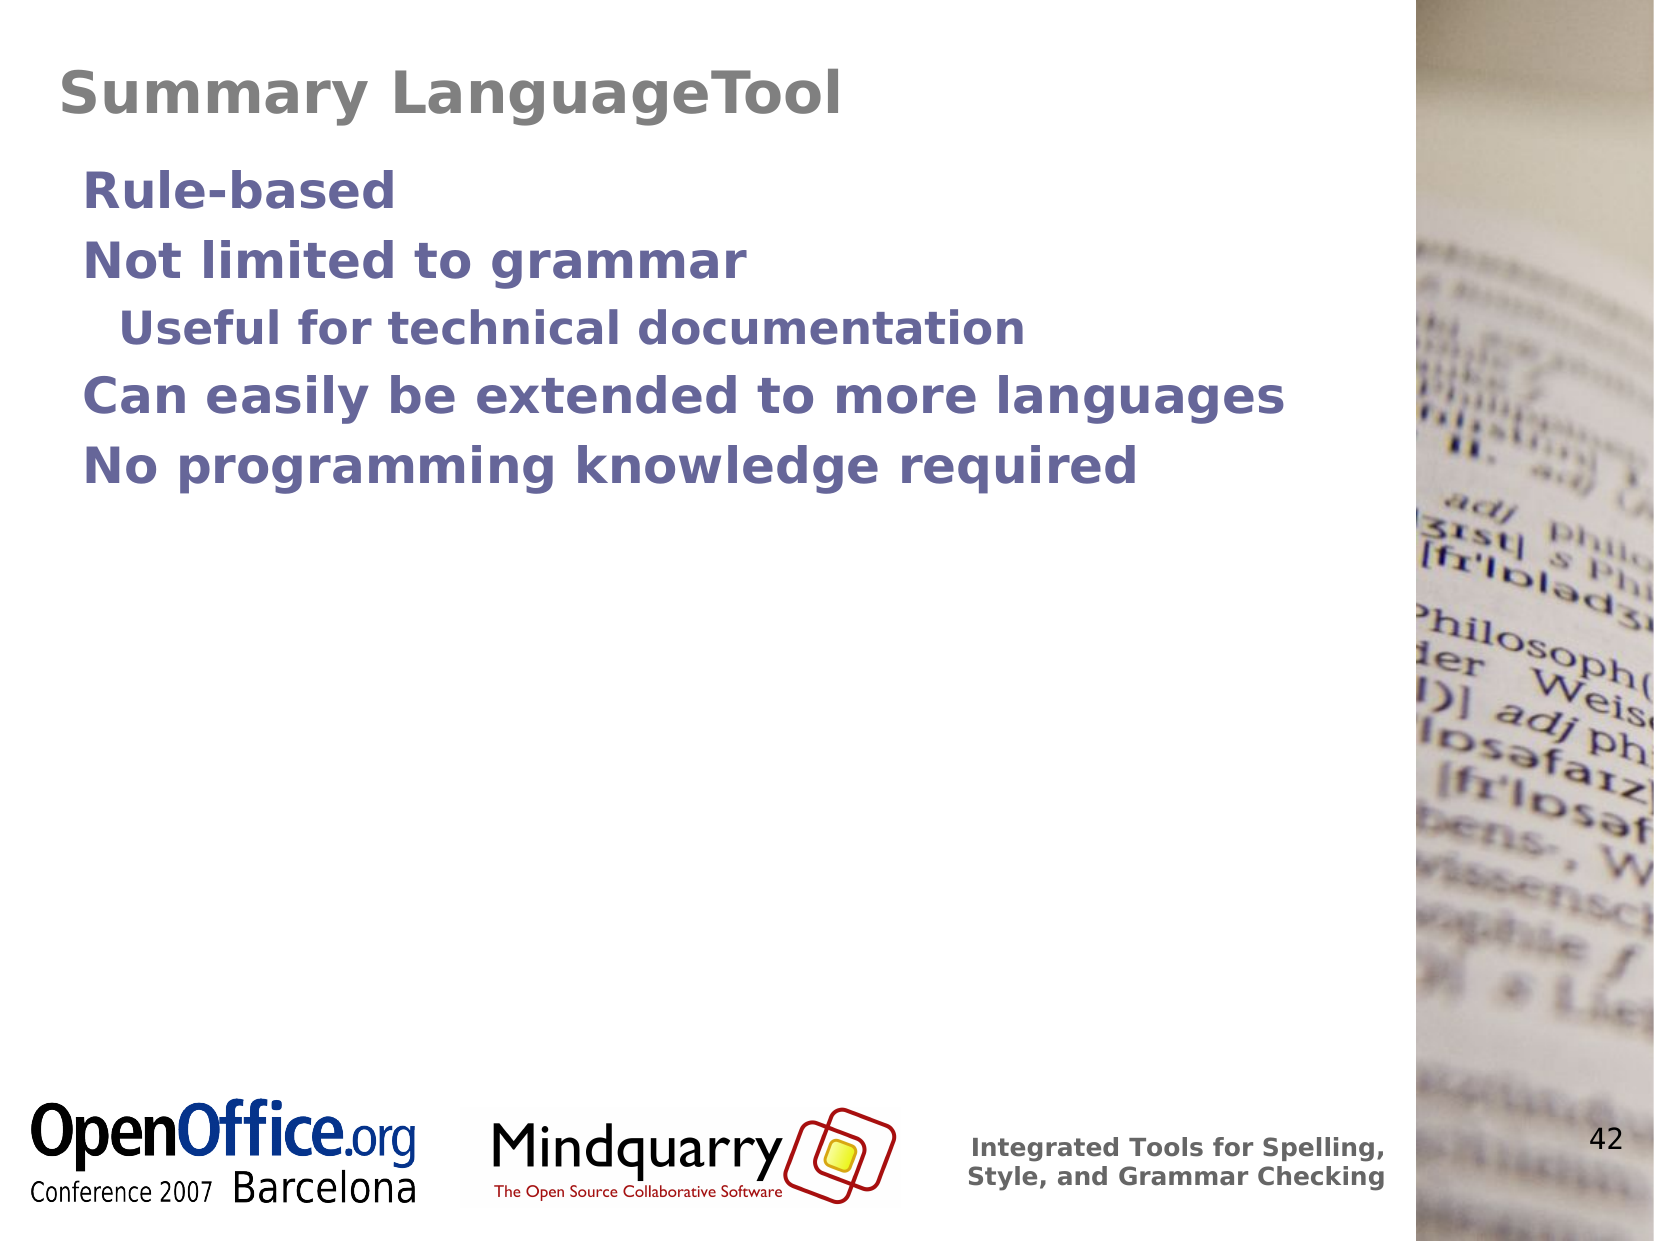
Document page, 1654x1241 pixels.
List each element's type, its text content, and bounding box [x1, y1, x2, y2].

picture [31, 1098, 415, 1203]
picture [1416, 0, 1654, 1241]
list Summary LanguageTool Rule-based Not limited to grammar Useful for technical documentation Can easily be extended to more languages No programming knowledge required [59, 59, 1388, 931]
picture [460, 1107, 901, 1208]
